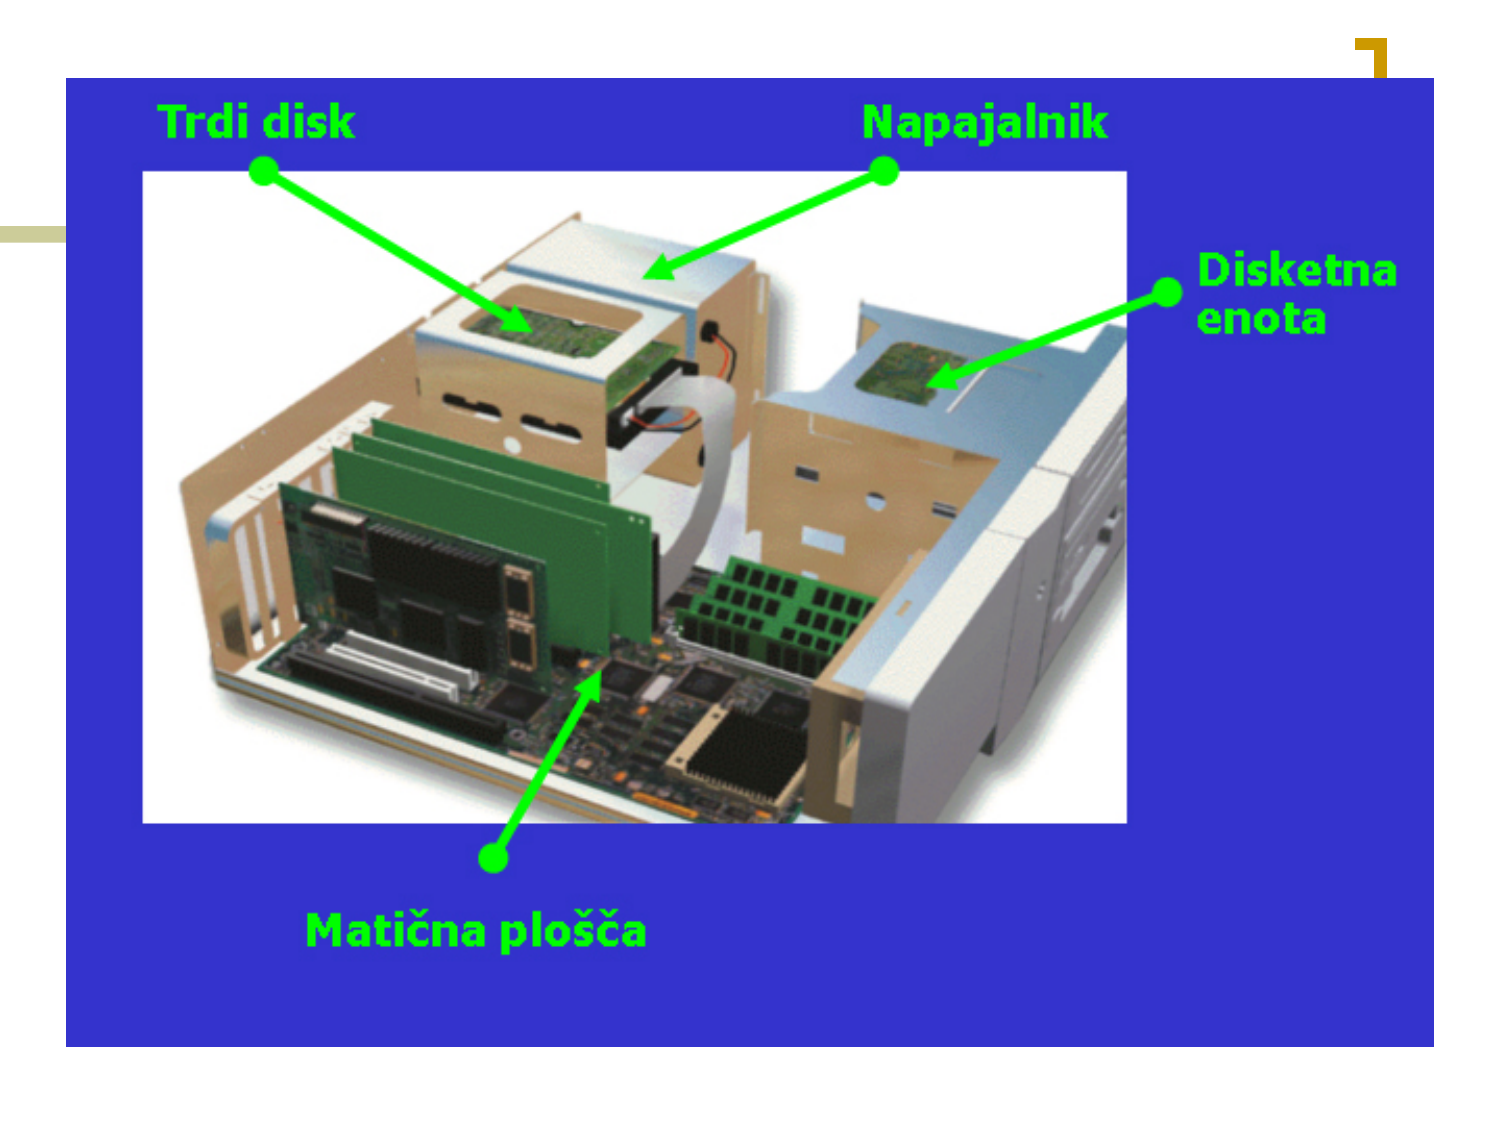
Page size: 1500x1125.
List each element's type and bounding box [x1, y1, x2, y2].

picture [66, 78, 1434, 1047]
